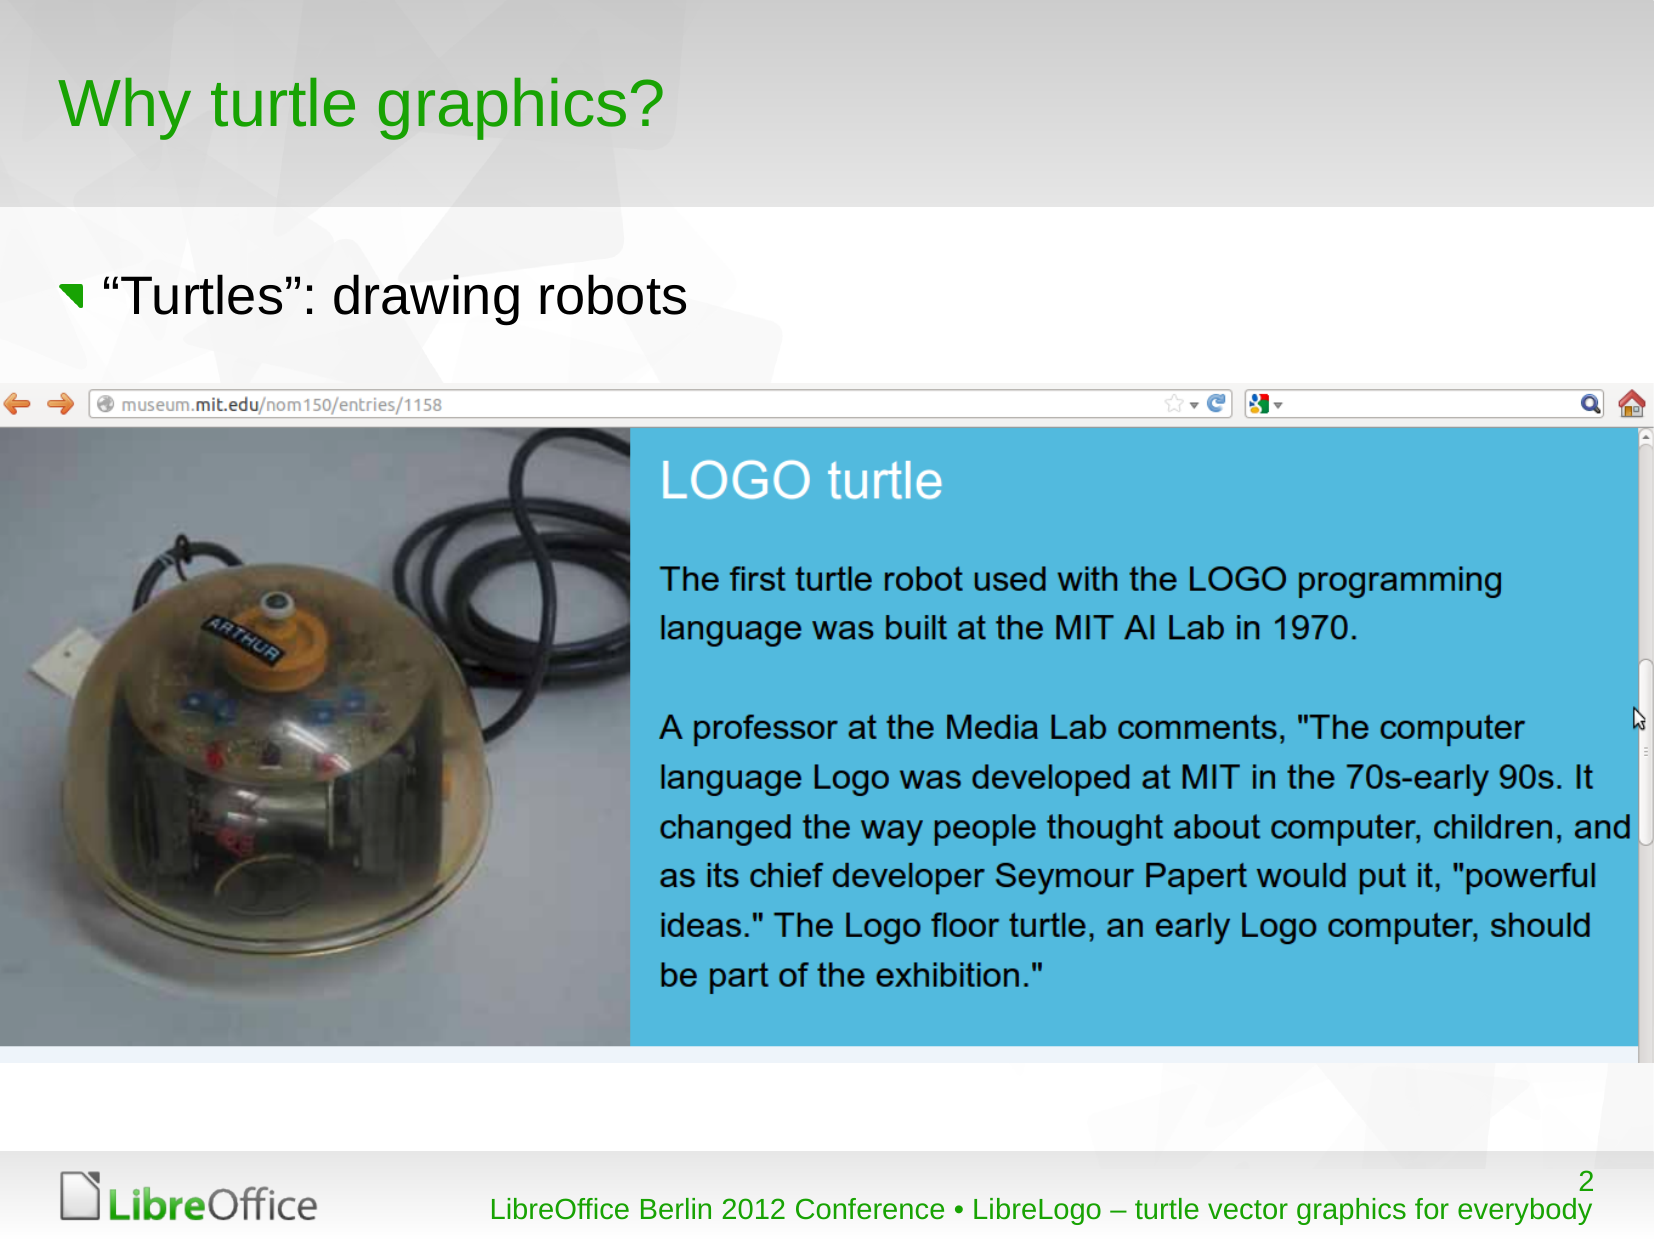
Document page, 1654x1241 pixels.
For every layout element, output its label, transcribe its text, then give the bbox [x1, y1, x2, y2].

picture [0, 0, 1654, 1169]
picture [41, 1152, 337, 1240]
title Why turtle graphics? [59, 29, 1595, 178]
list “Turtles”: drawing robots [59, 265, 1565, 383]
